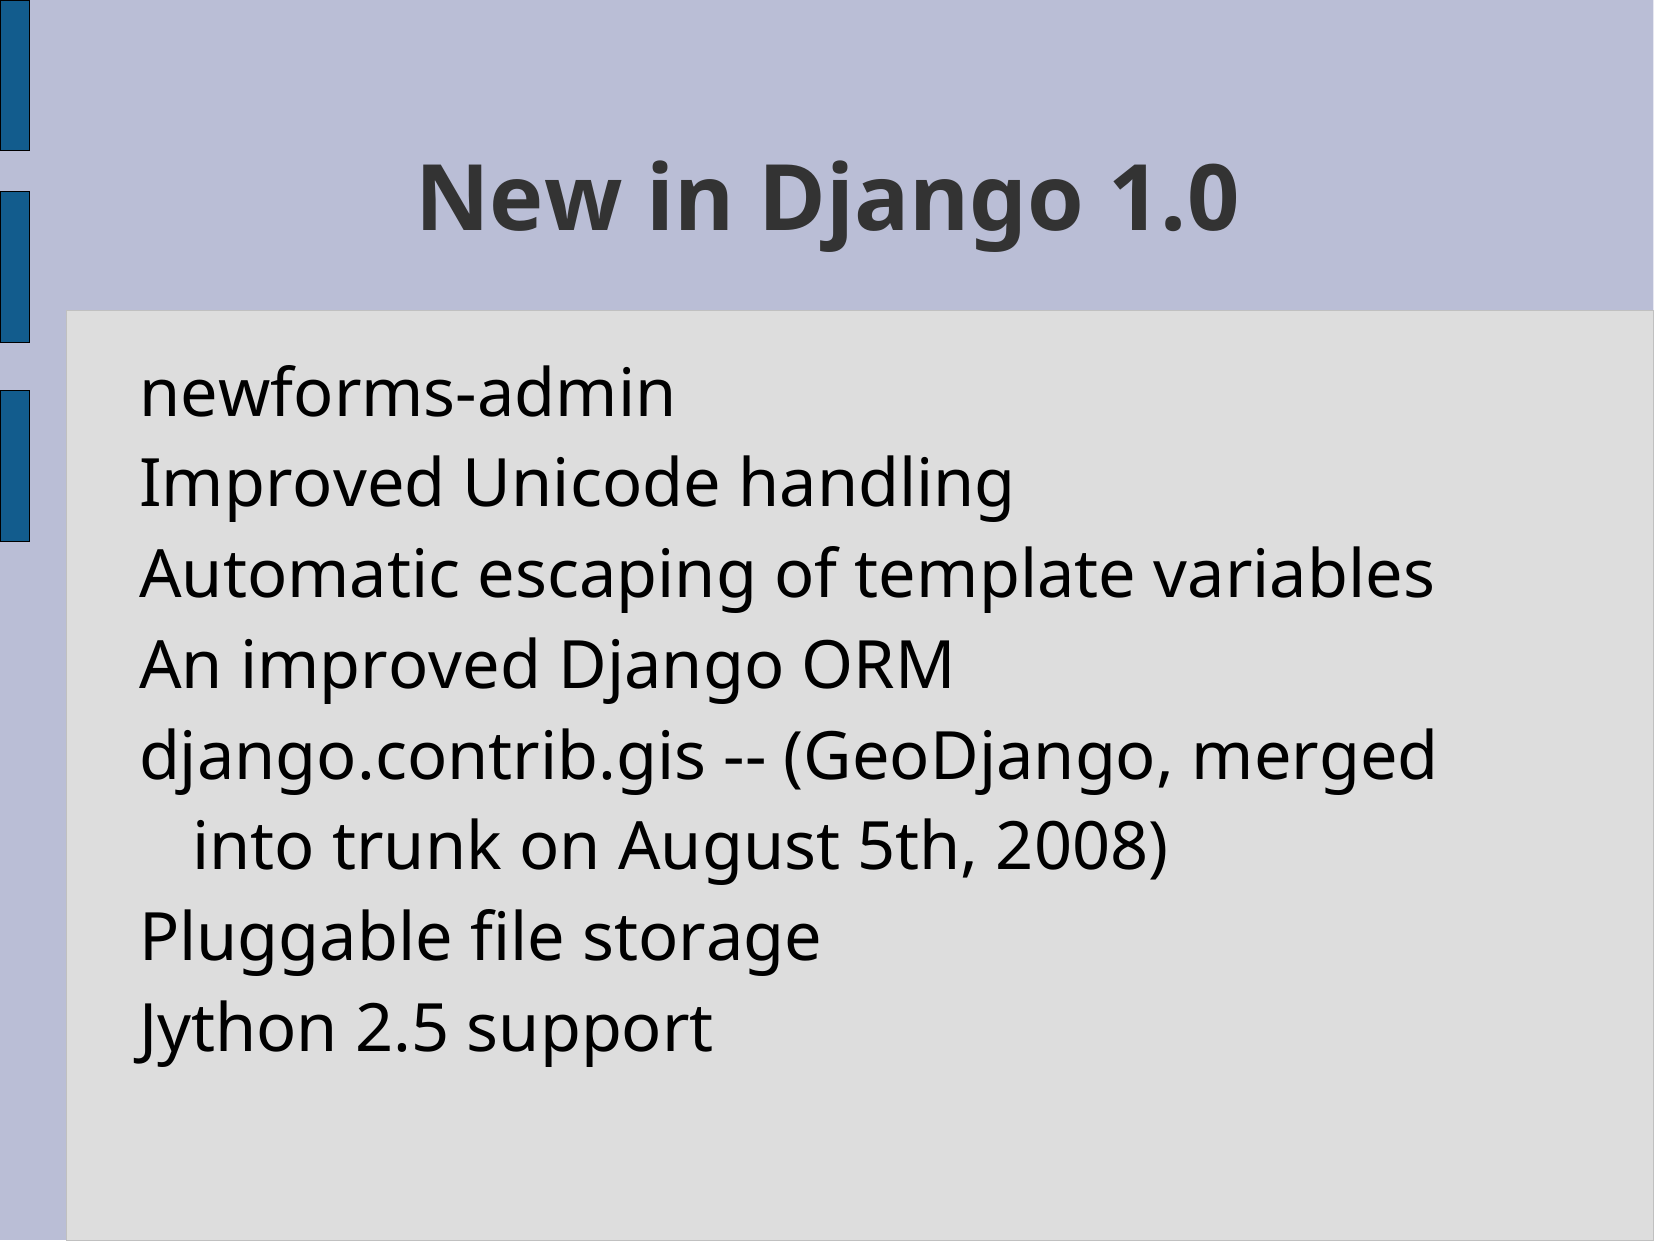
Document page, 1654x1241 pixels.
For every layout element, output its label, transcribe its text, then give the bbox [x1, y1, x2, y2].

list newforms-admin Improved Unicode handling Automatic escaping of template variables An improved Django ORM django.contrib.gis -- (GeoDjango, merged into trunk on August 5th, 2008) Pluggable file storage Jython 2.5 support [121, 344, 1534, 1112]
title New in Django 1.0 [121, 98, 1534, 291]
